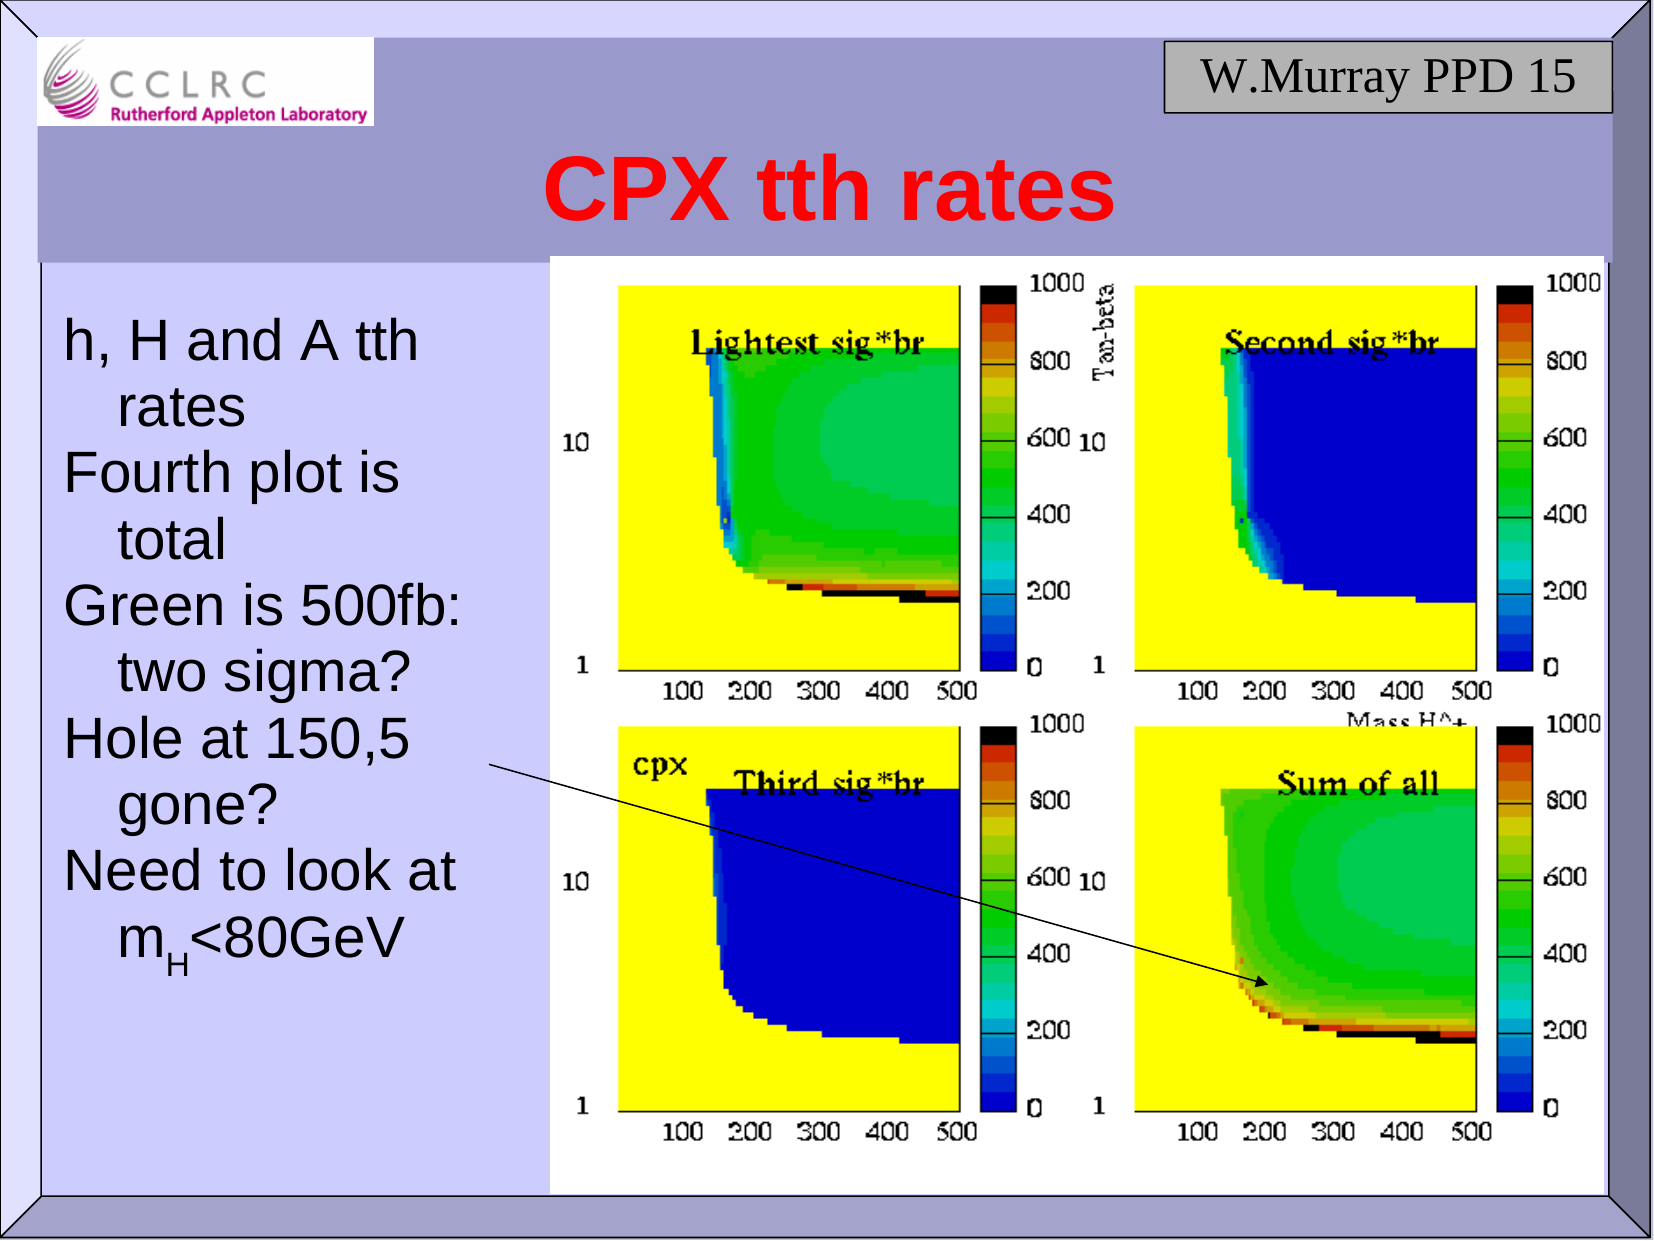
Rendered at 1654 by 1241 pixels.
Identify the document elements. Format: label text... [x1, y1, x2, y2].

title CPX tth rates [124, 112, 1537, 263]
picture [550, 256, 1604, 1194]
list h, H and A tth rates Fourth plot is total Green is 500fb: two sigma? Hole at 150,5 gone? Need to look at mH<80GeV [46, 306, 526, 1088]
picture [37, 37, 374, 126]
